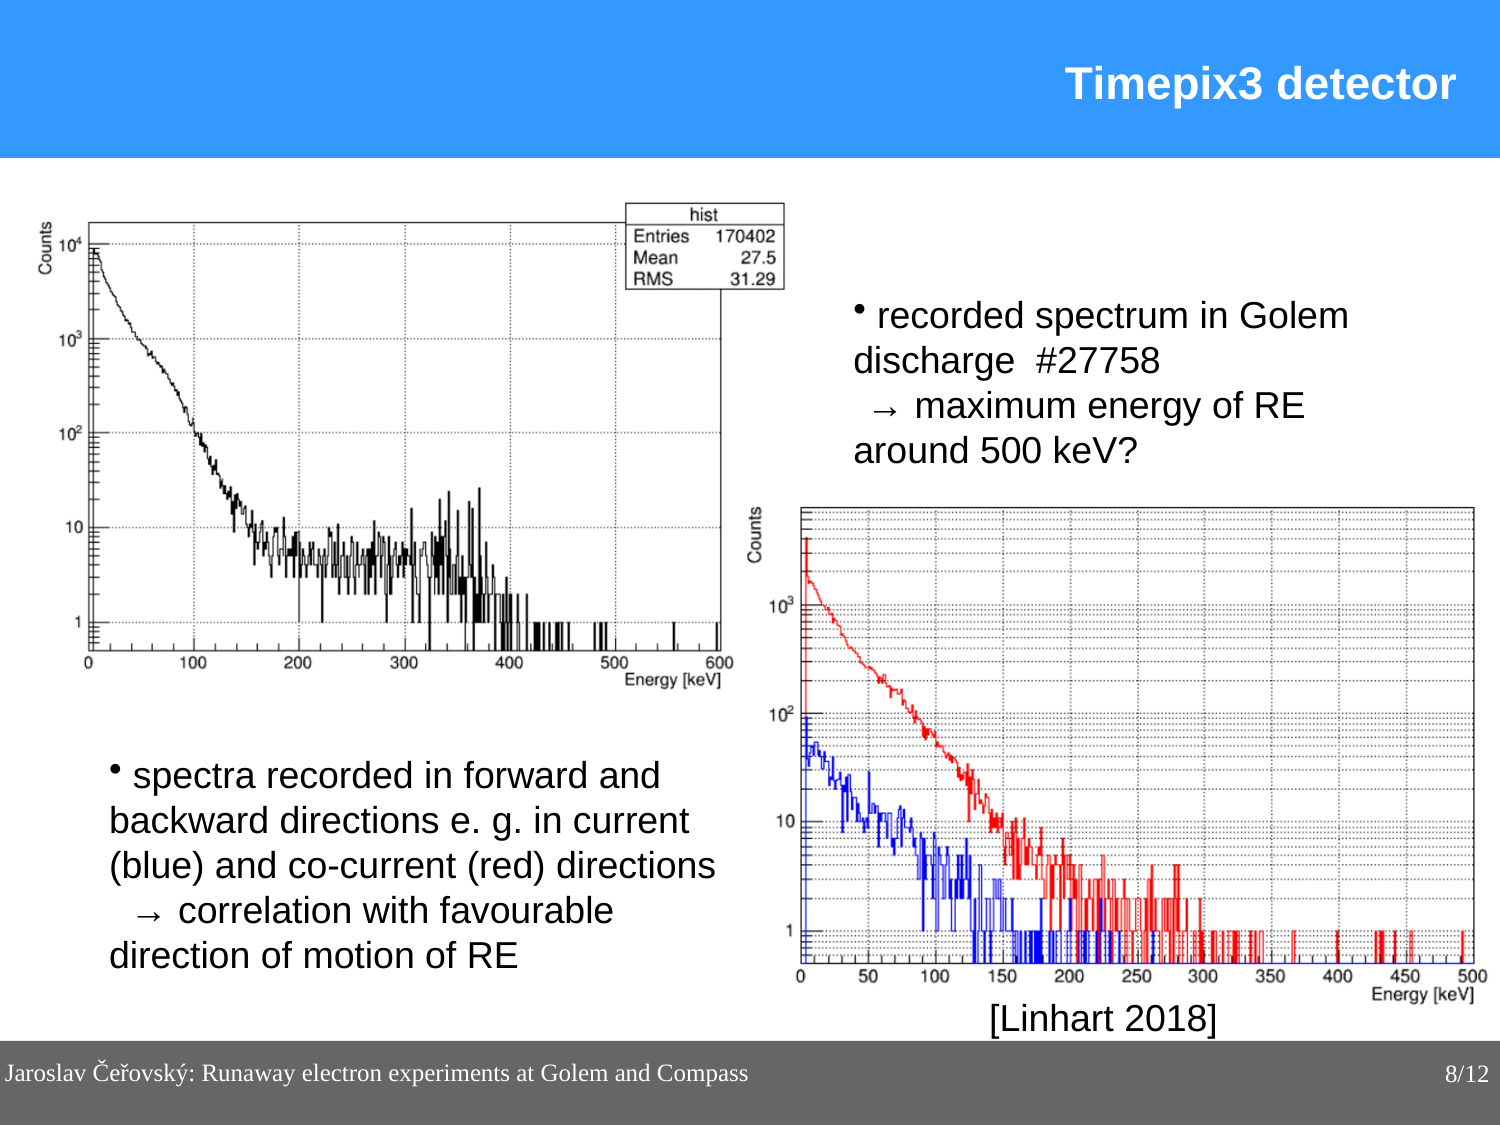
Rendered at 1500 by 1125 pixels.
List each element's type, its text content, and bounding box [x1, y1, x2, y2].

text_box recorded spectrum in Golem discharge #27758 → maximum energy of RE around 500 keV? [838, 283, 1430, 479]
text_box [Linhart 2018] [974, 986, 1341, 1047]
text_box spectra recorded in forward and backward directions e. g. in current (blue) and co-current (red) directions → correlation with favourable direction of motion of RE [94, 744, 745, 1029]
text_box Timepix3 detector [825, 54, 1483, 108]
picture [15, 179, 1495, 1018]
